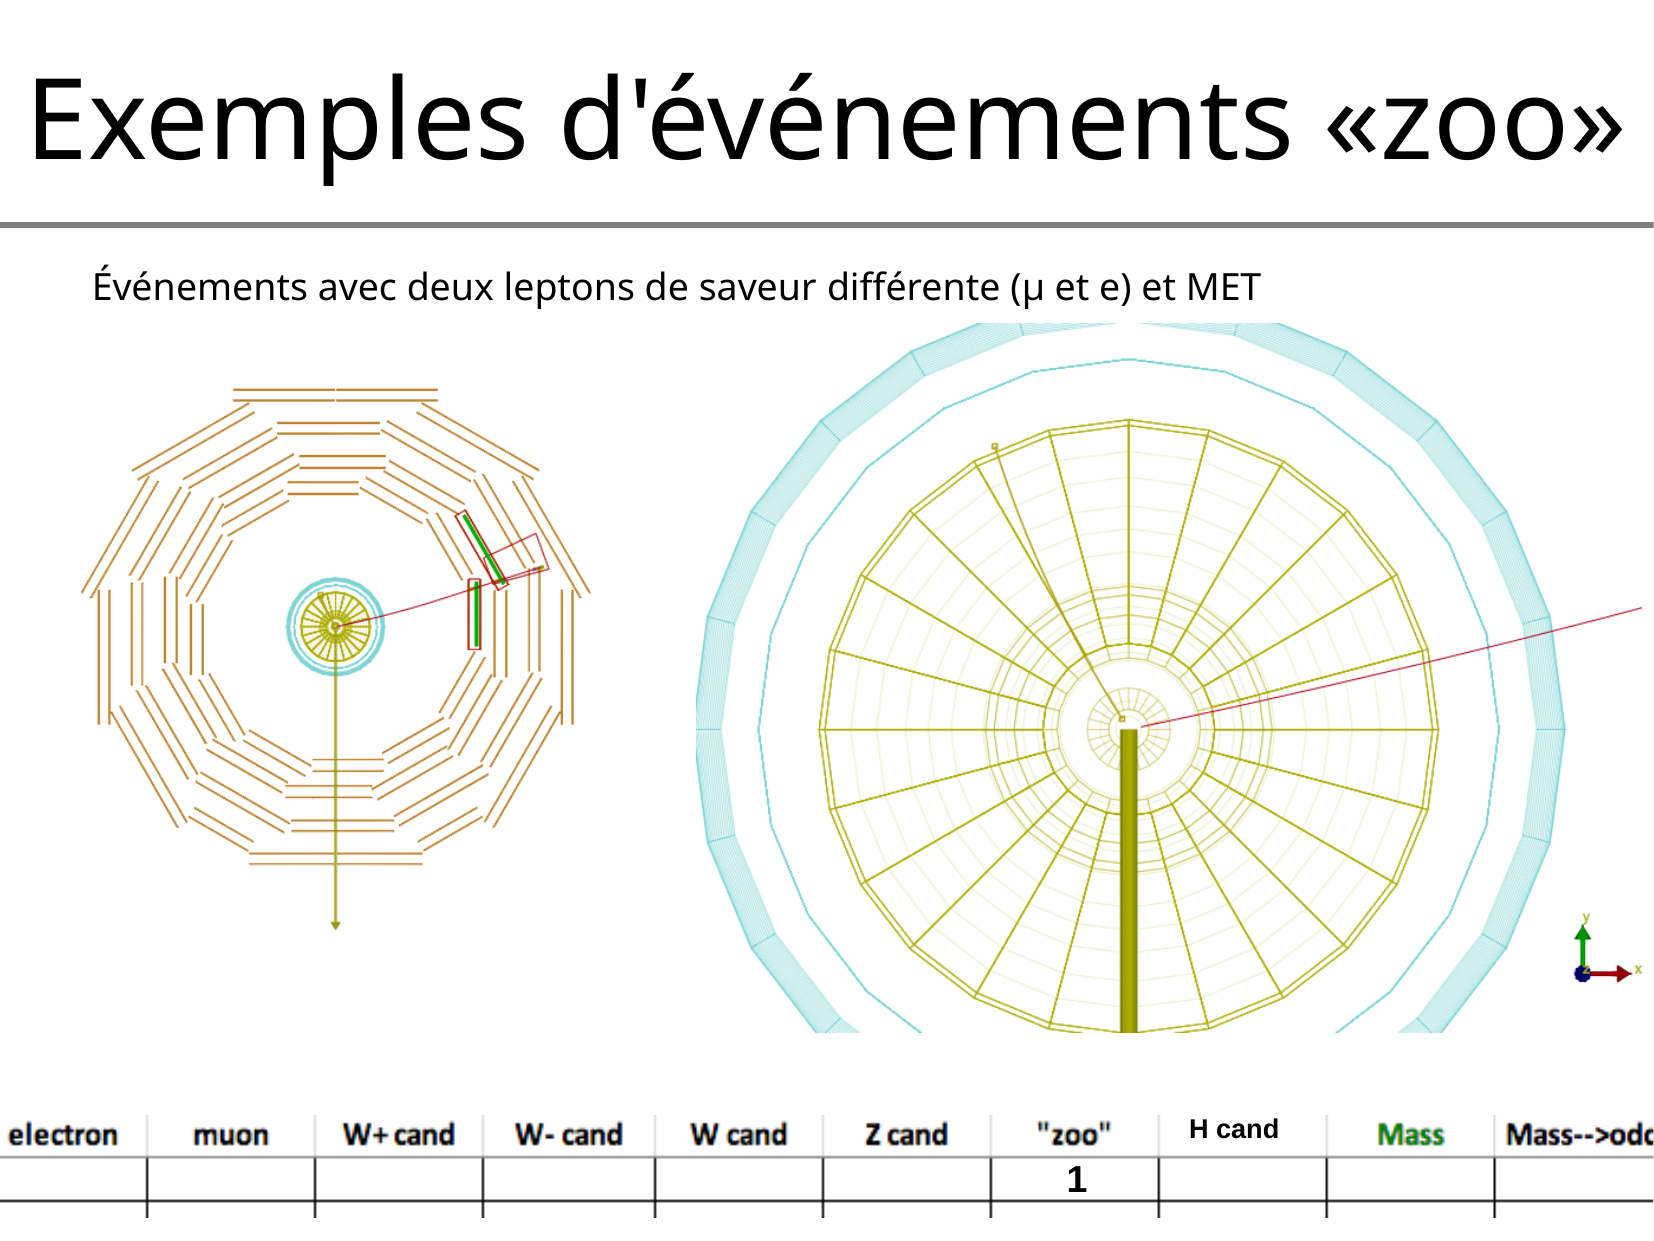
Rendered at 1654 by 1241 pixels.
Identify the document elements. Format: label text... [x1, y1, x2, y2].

picture [0, 1115, 1654, 1218]
text_box Exemples d'événements «zoo» [0, 31, 1654, 176]
text_box 1 [1051, 1150, 1127, 1208]
text_box [1168, 1091, 1319, 1152]
text_box H cand [1174, 1107, 1400, 1153]
picture [0, 242, 1642, 1033]
text_box Événements avec deux leptons de saveur différente (μ et e) et MET [77, 252, 1503, 311]
